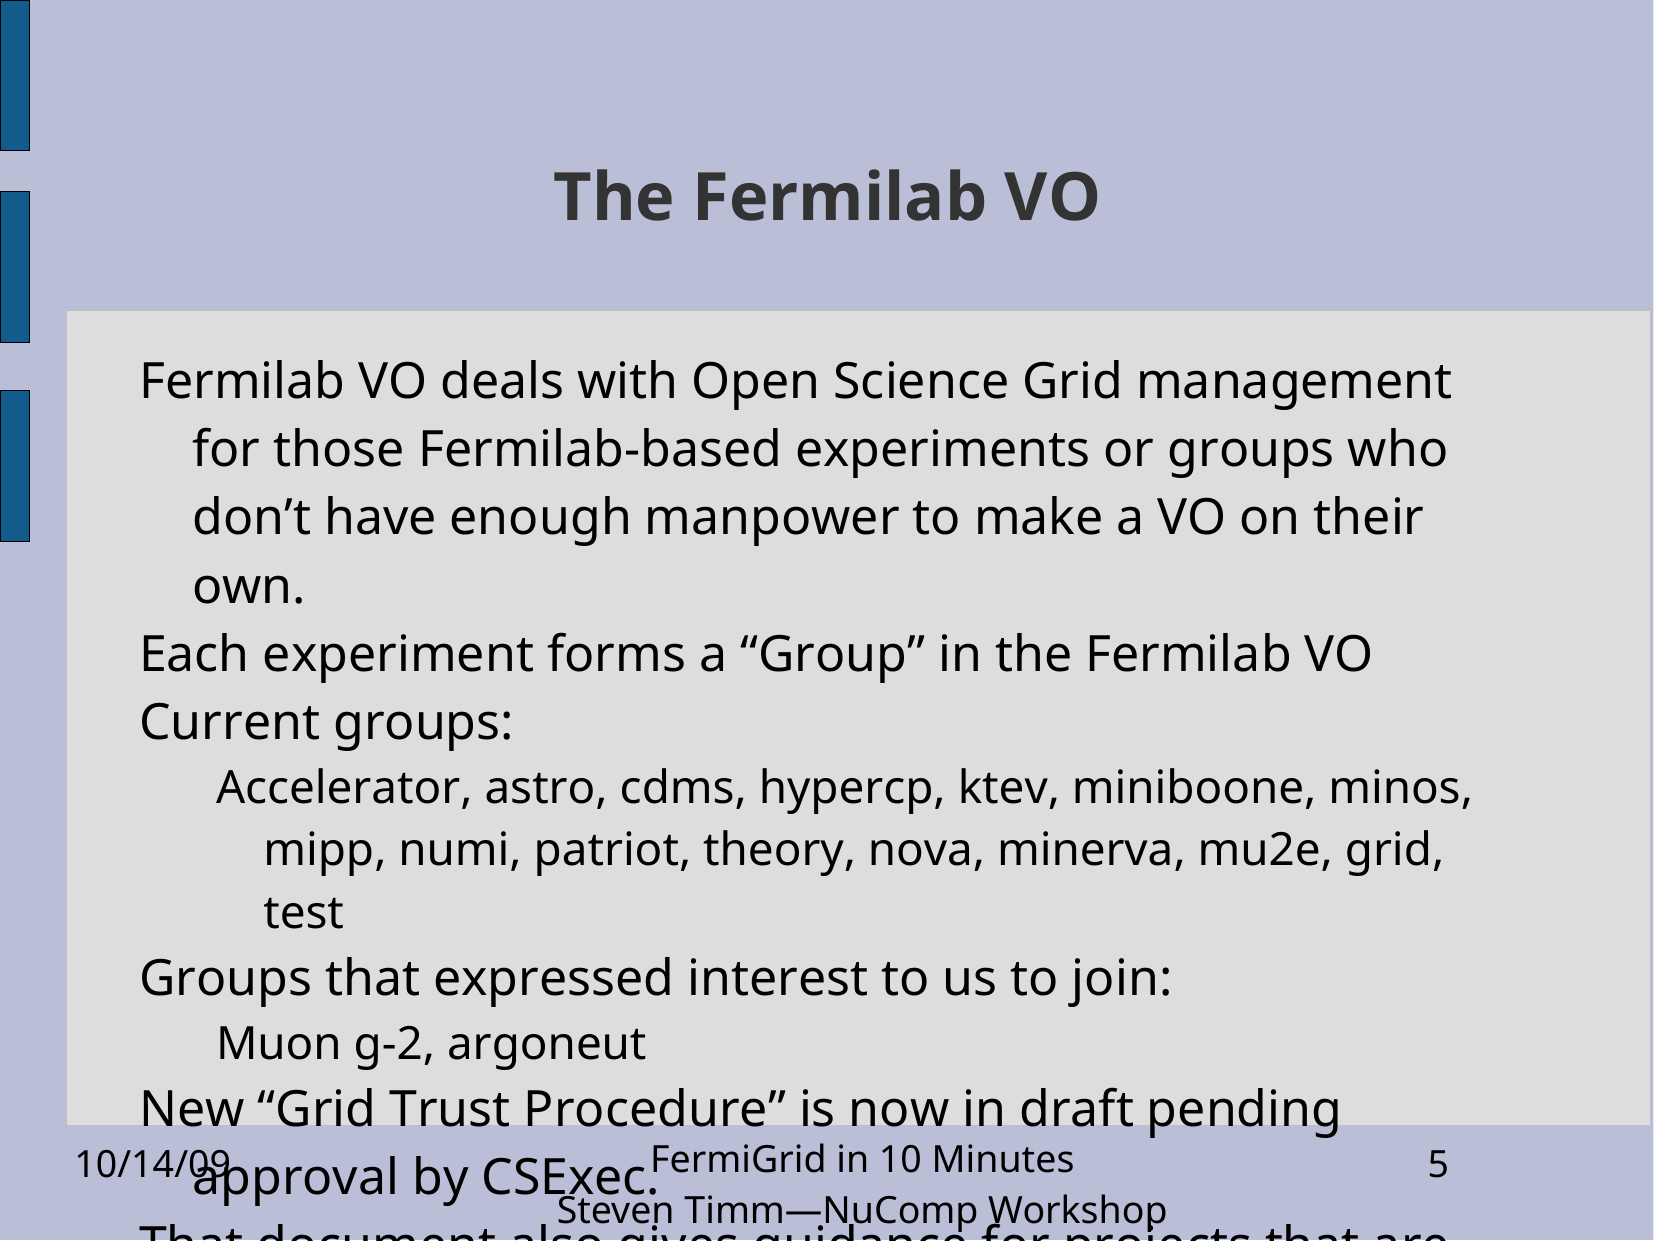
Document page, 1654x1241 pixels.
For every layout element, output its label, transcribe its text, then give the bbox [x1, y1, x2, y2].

list Fermilab VO deals with Open Science Grid management for those Fermilab-based experiments or groups who don’t have enough manpower to make a VO on their own. Each experiment forms a “Group” in the Fermilab VO Current groups: Accelerator, astro, cdms, hypercp, ktev, miniboone, minos, mipp, numi, patriot, theory, nova, minerva, mu2e, grid, test Groups that expressed interest to us to join: Muon g-2, argoneut New “Grid Trust Procedure” is now in draft pending approval by CSExec. That document also gives guidance for projects that are only partially Fermi-affiliated. [121, 344, 1534, 1114]
title The Fermilab VO [121, 98, 1534, 291]
